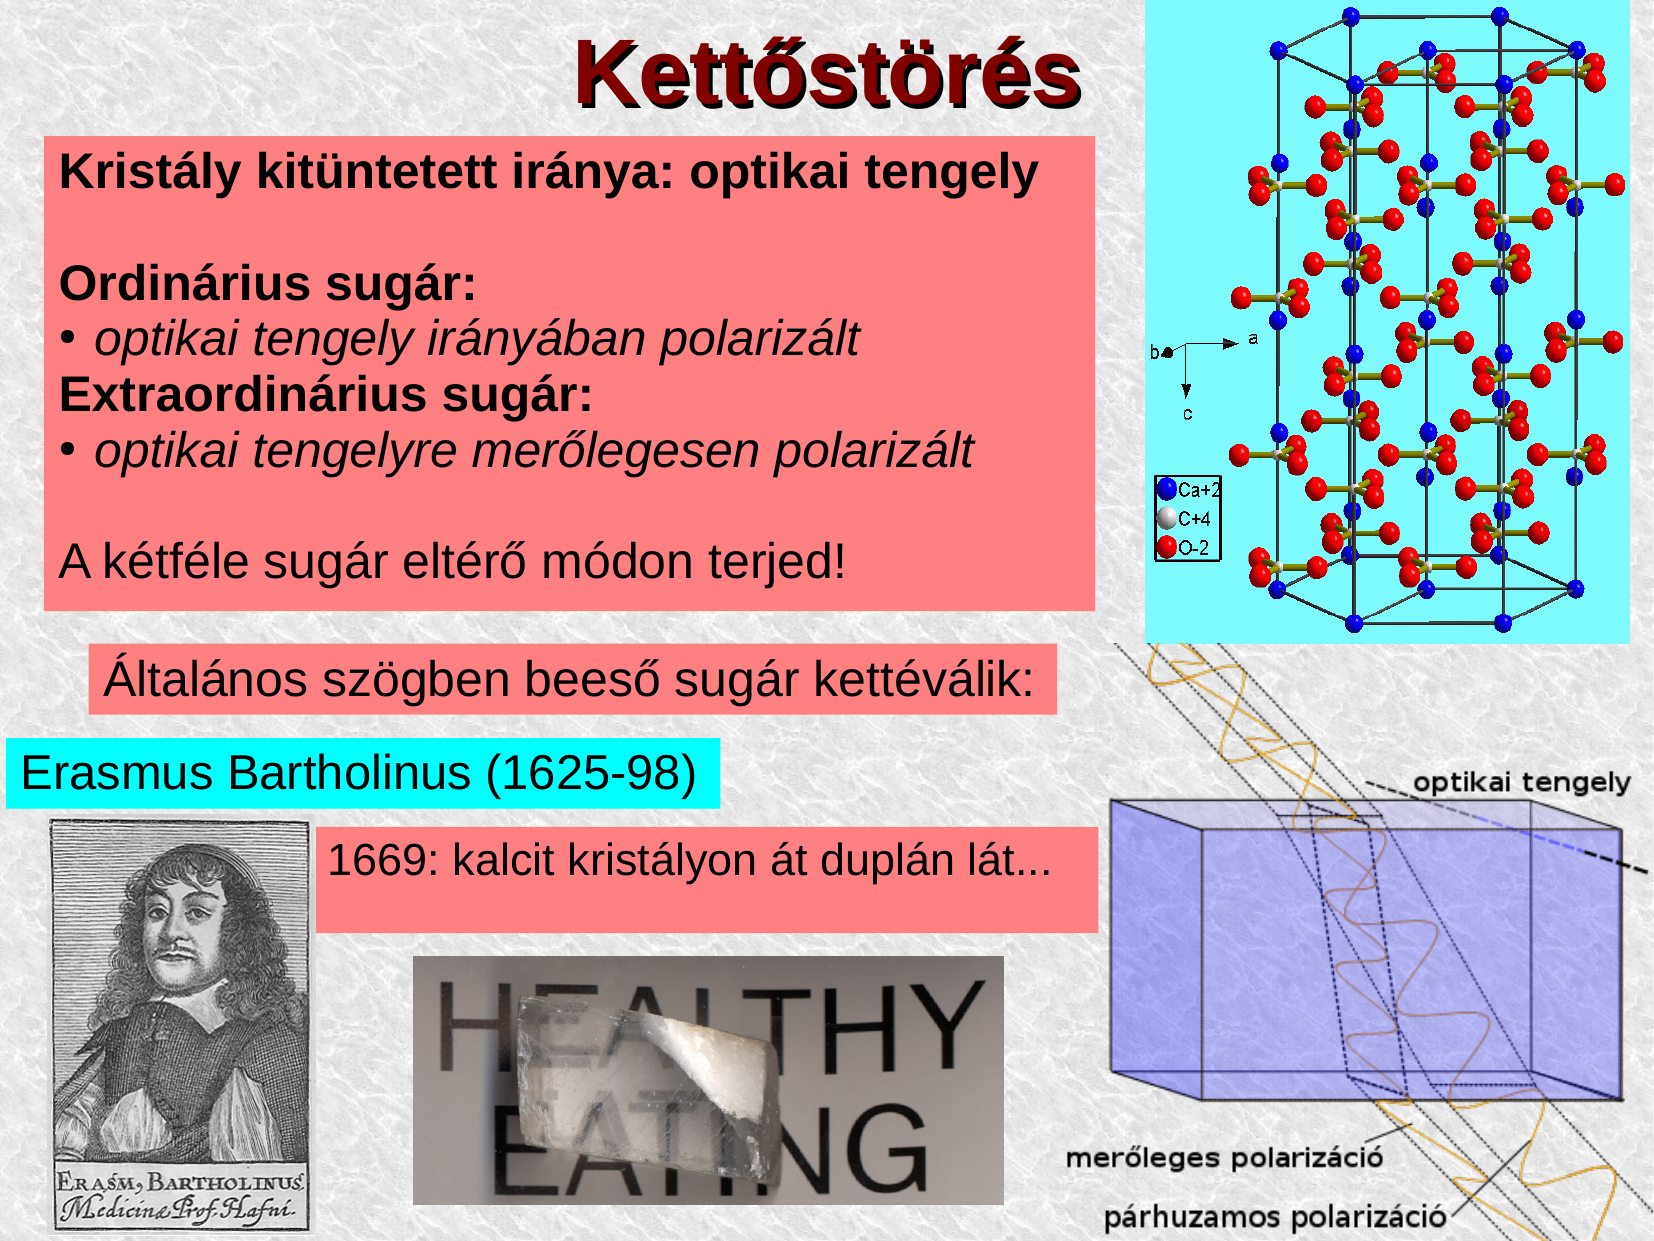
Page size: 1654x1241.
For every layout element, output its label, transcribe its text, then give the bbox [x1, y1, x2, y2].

text_box Általános szögben beeső sugár kettéválik: [88, 643, 1058, 715]
picture [0, 0, 1654, 1241]
title Kettőstörés [82, 2, 1145, 142]
text_box Kristály kitüntetett iránya: optikai tengely Ordinárius sugár: optikai tengely irányában polarizált Extraordinárius sugár: optikai tengelyre merőlegesen polarizált A kétféle sugár eltérő módon terjed! [43, 136, 1096, 612]
text_box Erasmus Bartholinus (1625-98) [5, 738, 721, 809]
text_box 1669: kalcit kristályon át duplán lát... [316, 826, 1099, 934]
